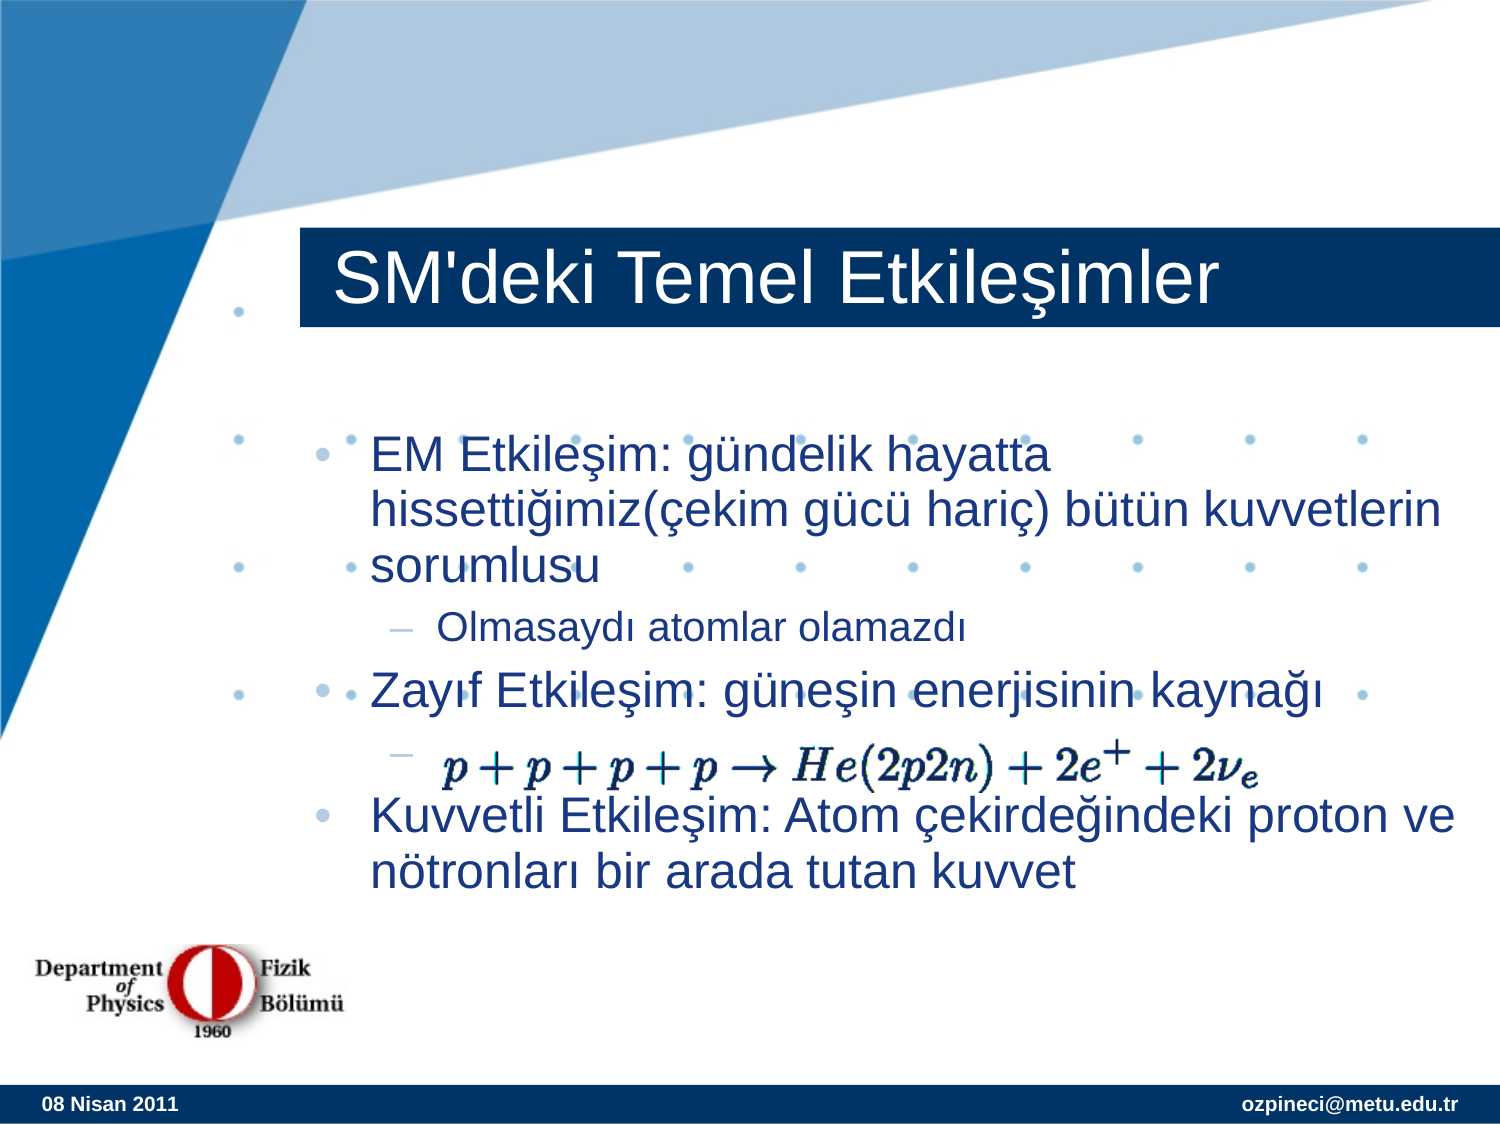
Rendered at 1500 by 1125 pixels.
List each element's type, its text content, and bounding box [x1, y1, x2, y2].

title SM'deki Temel Etkileşimler [300, 227, 1500, 328]
picture [0, 0, 1500, 842]
list EM Etkileşim: gündelik hayatta hissettiğimiz(çekim gücü hariç) bütün kuvvetlerin sorumlusu Olmasaydı atomlar olamazdı Zayıf Etkileşim: güneşin enerjisinin kaynağı Kuvvetli Etkileşim: Atom çekirdeğindeki proton ve nötronları bir arada tutan kuvvet [299, 350, 1475, 1013]
picture [442, 738, 1258, 794]
picture [29, 944, 394, 1041]
